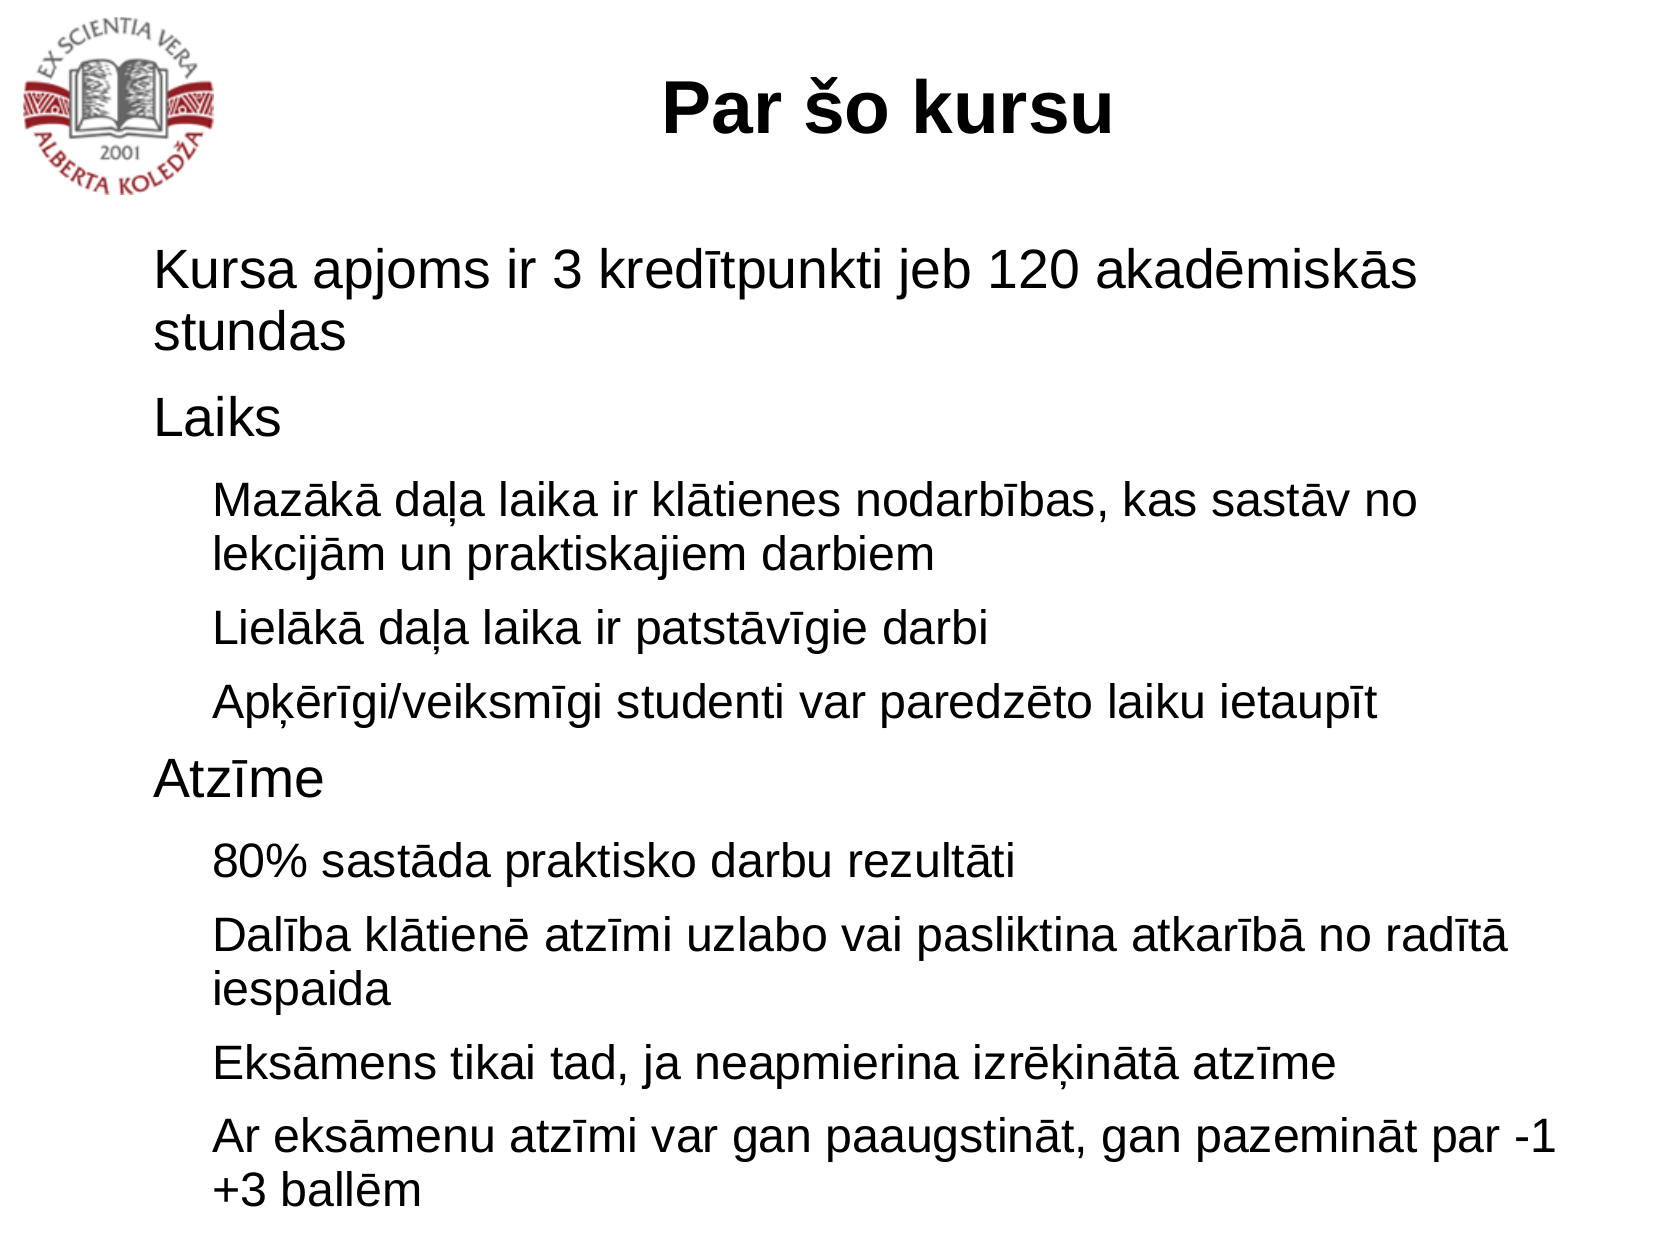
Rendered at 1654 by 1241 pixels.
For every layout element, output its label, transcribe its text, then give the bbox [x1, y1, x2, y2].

list Kursa apjoms ir 3 kredītpunkti jeb 120 akadēmiskās stundas Laiks Mazākā daļa laika ir klātienes nodarbības, kas sastāv no lekcijām un praktiskajiem darbiem Lielākā daļa laika ir patstāvīgie darbi Apķērīgi/veiksmīgi studenti var paredzēto laiku ietaupīt Atzīme 80% sastāda praktisko darbu rezultāti Dalība klātienē atzīmi uzlabo vai pasliktina atkarībā no radītā iespaida Eksāmens tikai tad, ja neapmierina izrēķinātā atzīme Ar eksāmenu atzīmi var gan paaugstināt, gan pazemināt par -1 +3 ballēm [94, 238, 1583, 1223]
picture [23, 17, 214, 195]
title Par šo kursu [206, 49, 1571, 166]
